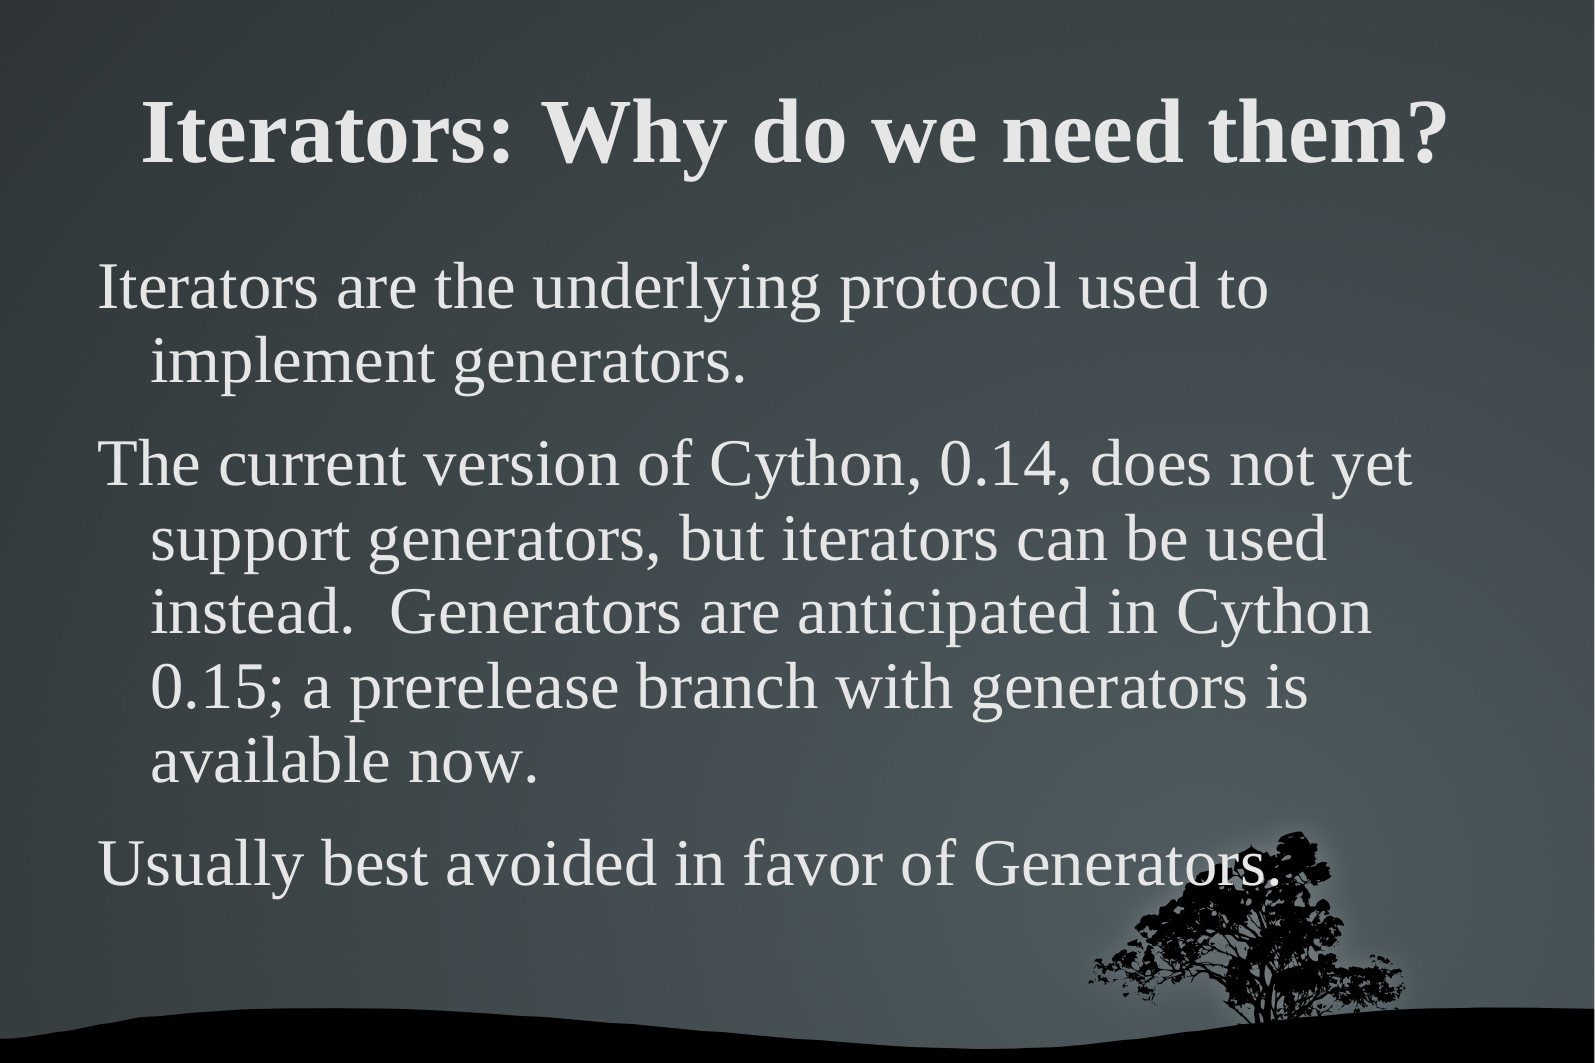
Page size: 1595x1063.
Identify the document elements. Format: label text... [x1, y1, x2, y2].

picture [0, 0, 1595, 1063]
title Iterators: Why do we need them? [79, 42, 1515, 220]
list Iterators are the underlying protocol used to implement generators. The current version of Cython, 0.14, does not yet support generators, but iterators can be used instead. Generators are anticipated in Cython 0.15; a prerelease branch with generators is available now. Usually best avoided in favor of Generators. [79, 248, 1515, 1063]
